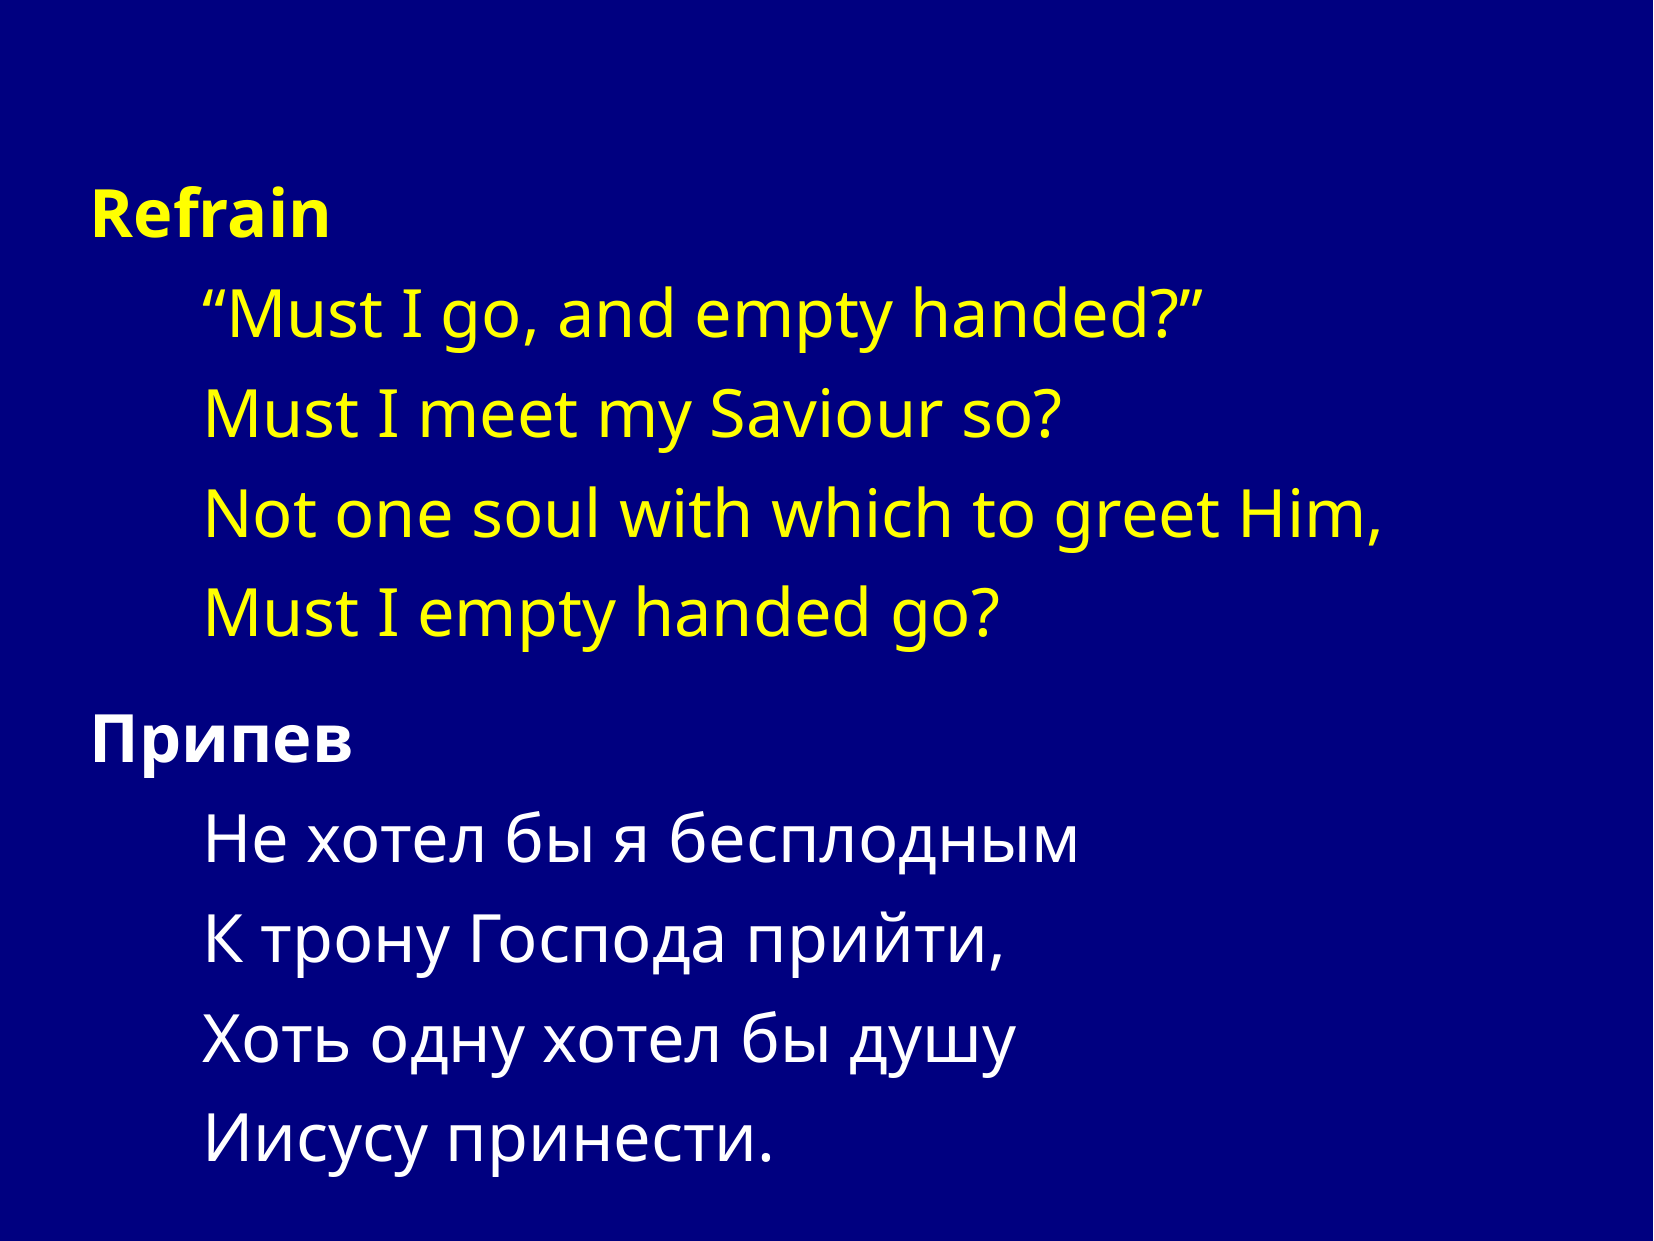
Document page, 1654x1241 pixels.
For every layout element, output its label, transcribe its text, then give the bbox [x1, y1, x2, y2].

text_box Припев Не хотел бы я бесплодным К трону Господа прийти, Хоть одну хотел бы душу Иисусу принести. [75, 675, 1576, 1163]
text_box Refrain “Must I go, and empty handed?” Must I meet my Saviour so? Not one soul with which to greet Him, Must I empty handed go? [75, 150, 1576, 638]
